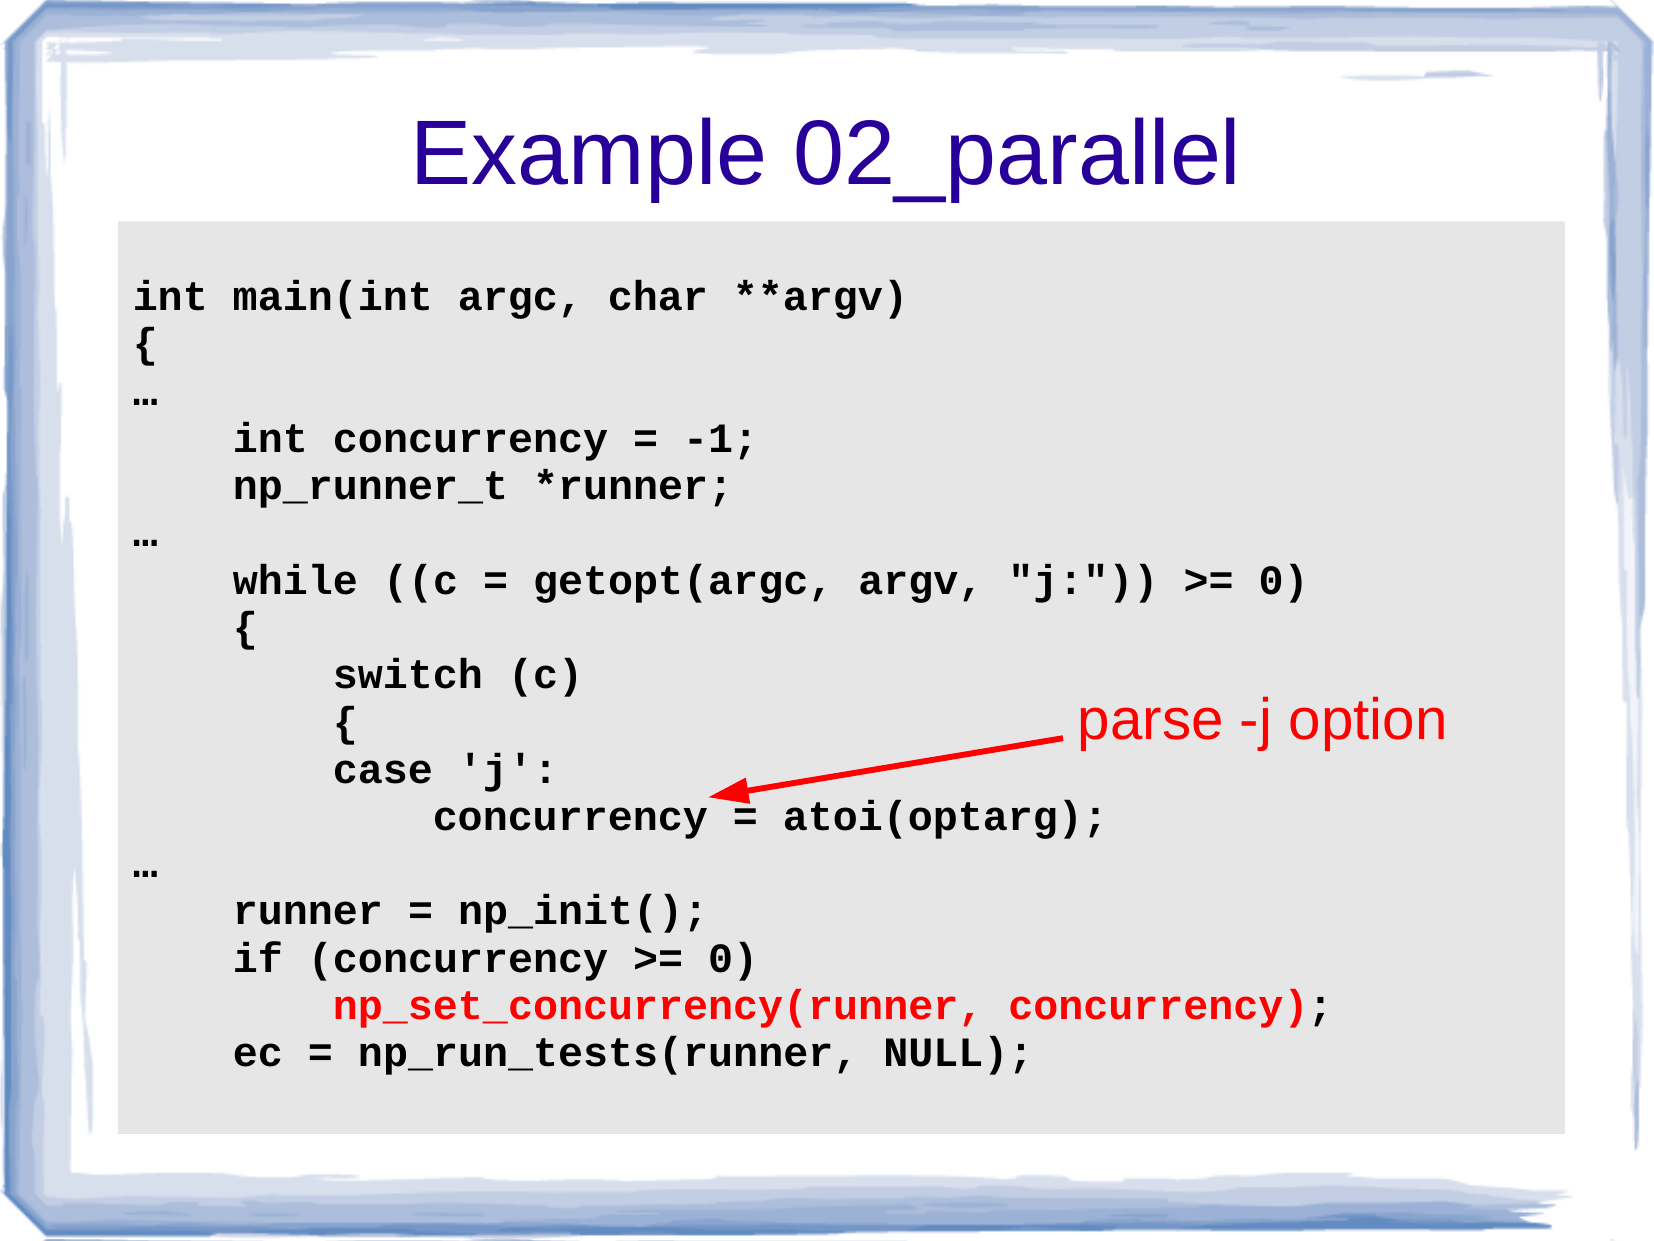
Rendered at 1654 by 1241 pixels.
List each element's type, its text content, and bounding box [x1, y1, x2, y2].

picture [0, 0, 1654, 1241]
title Example 02_parallel [82, 49, 1571, 257]
text_box parse -j option [1062, 679, 1464, 768]
text_box int main(int argc, char **argv) { … int concurrency = -1; np_runner_t *runner; … while ((c = getopt(argc, argv, "j:")) >= 0) { switch (c) { case 'j': concurrency = atoi(optarg); … runner = np_init(); if (concurrency >= 0) np_set_concurrency(runner, concurrency); ec = np_run_tests(runner, NULL); [118, 221, 1565, 1134]
